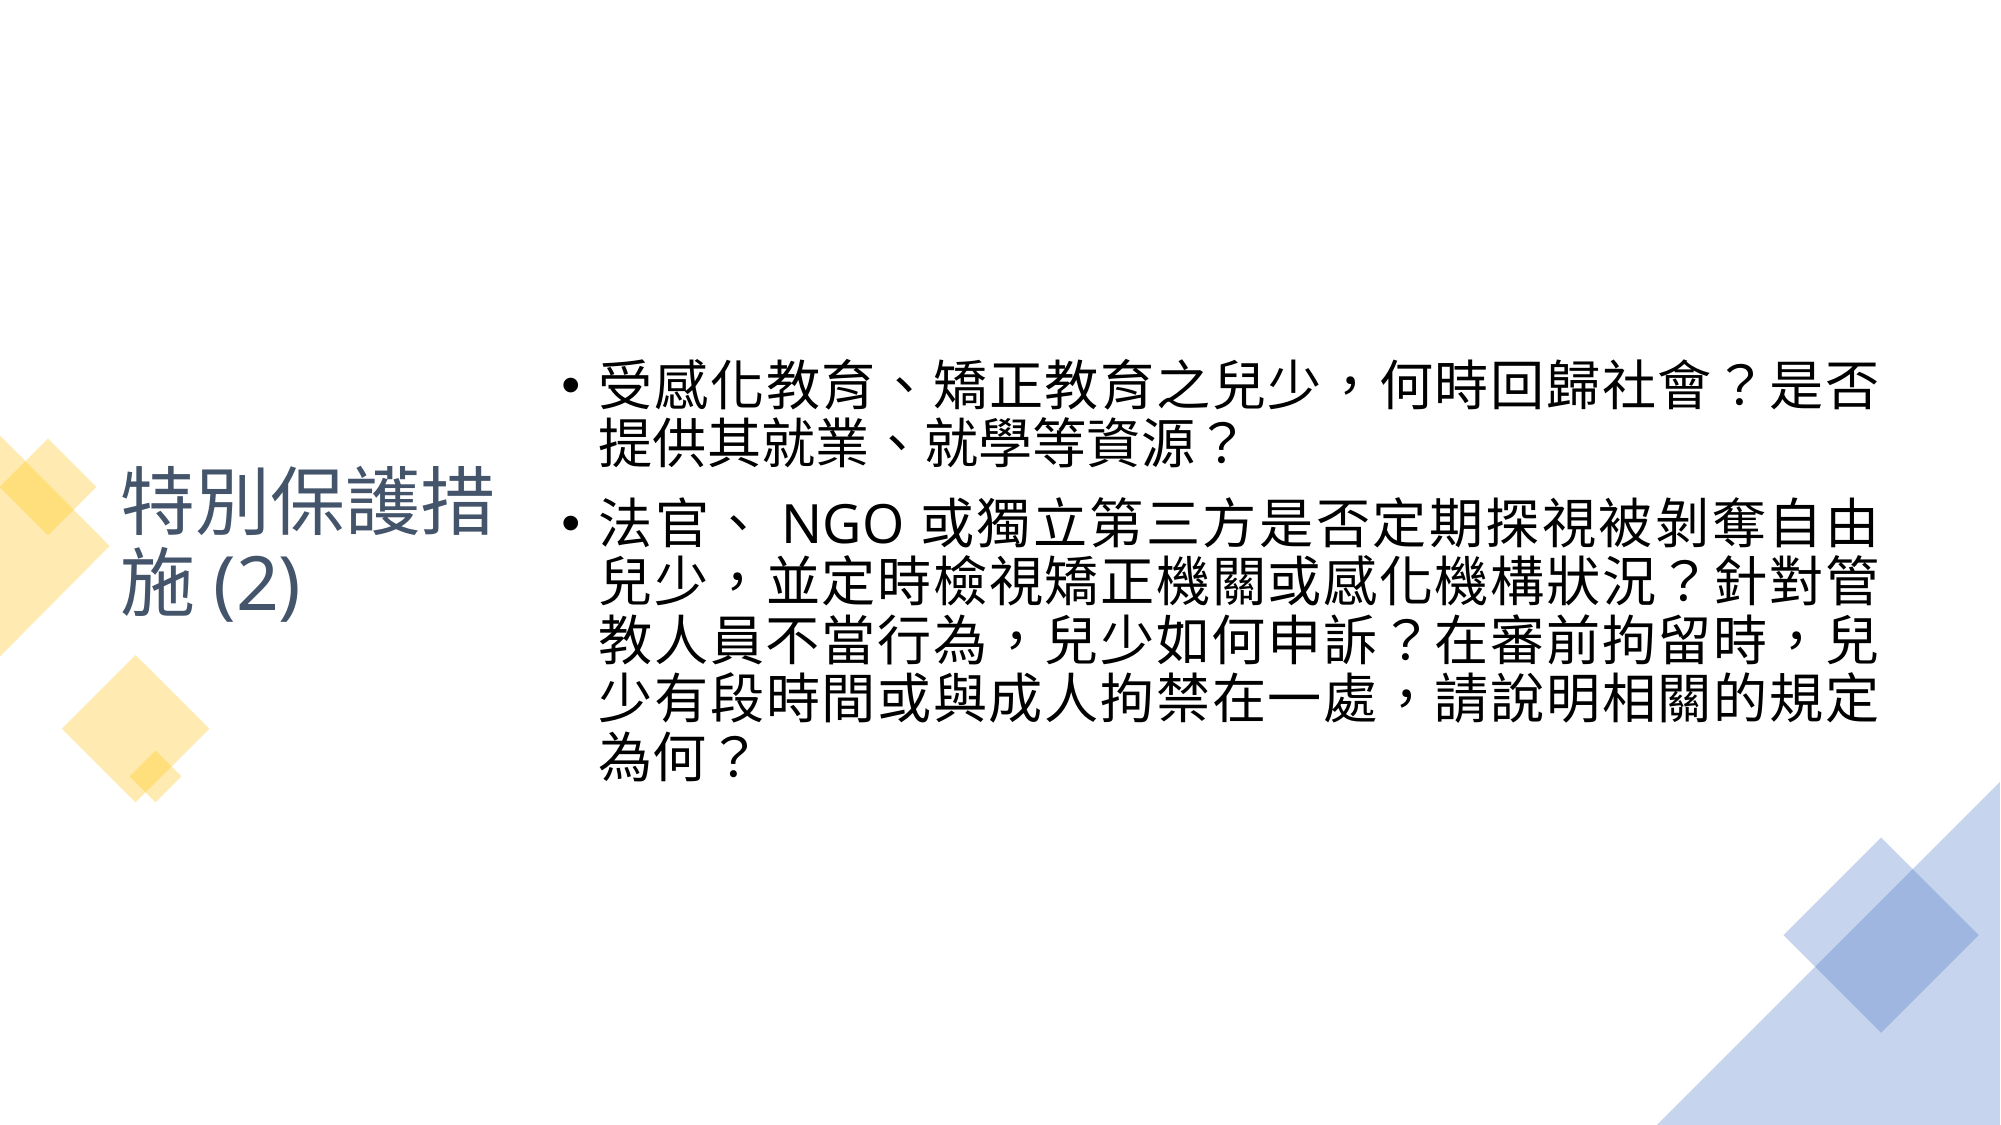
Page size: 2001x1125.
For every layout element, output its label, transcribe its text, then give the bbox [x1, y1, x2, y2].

text_box [0, 0, 2000, 1125]
list 受感化教育、矯正教育之兒少，何時回歸社會？是否提供其就業、就學等資源？ 法官、NGO或獨立第三方是否定期探視被剝奪自由兒少，並定時檢視矯正機關或感化機構狀況？針對管教人員不當行為，兒少如何申訴？在審前拘留時，兒少有段時間或與成人拘禁在一處，請說明相關的規定為何？ [546, 58, 1895, 1090]
title 特別保護措施(2) [105, 101, 538, 990]
